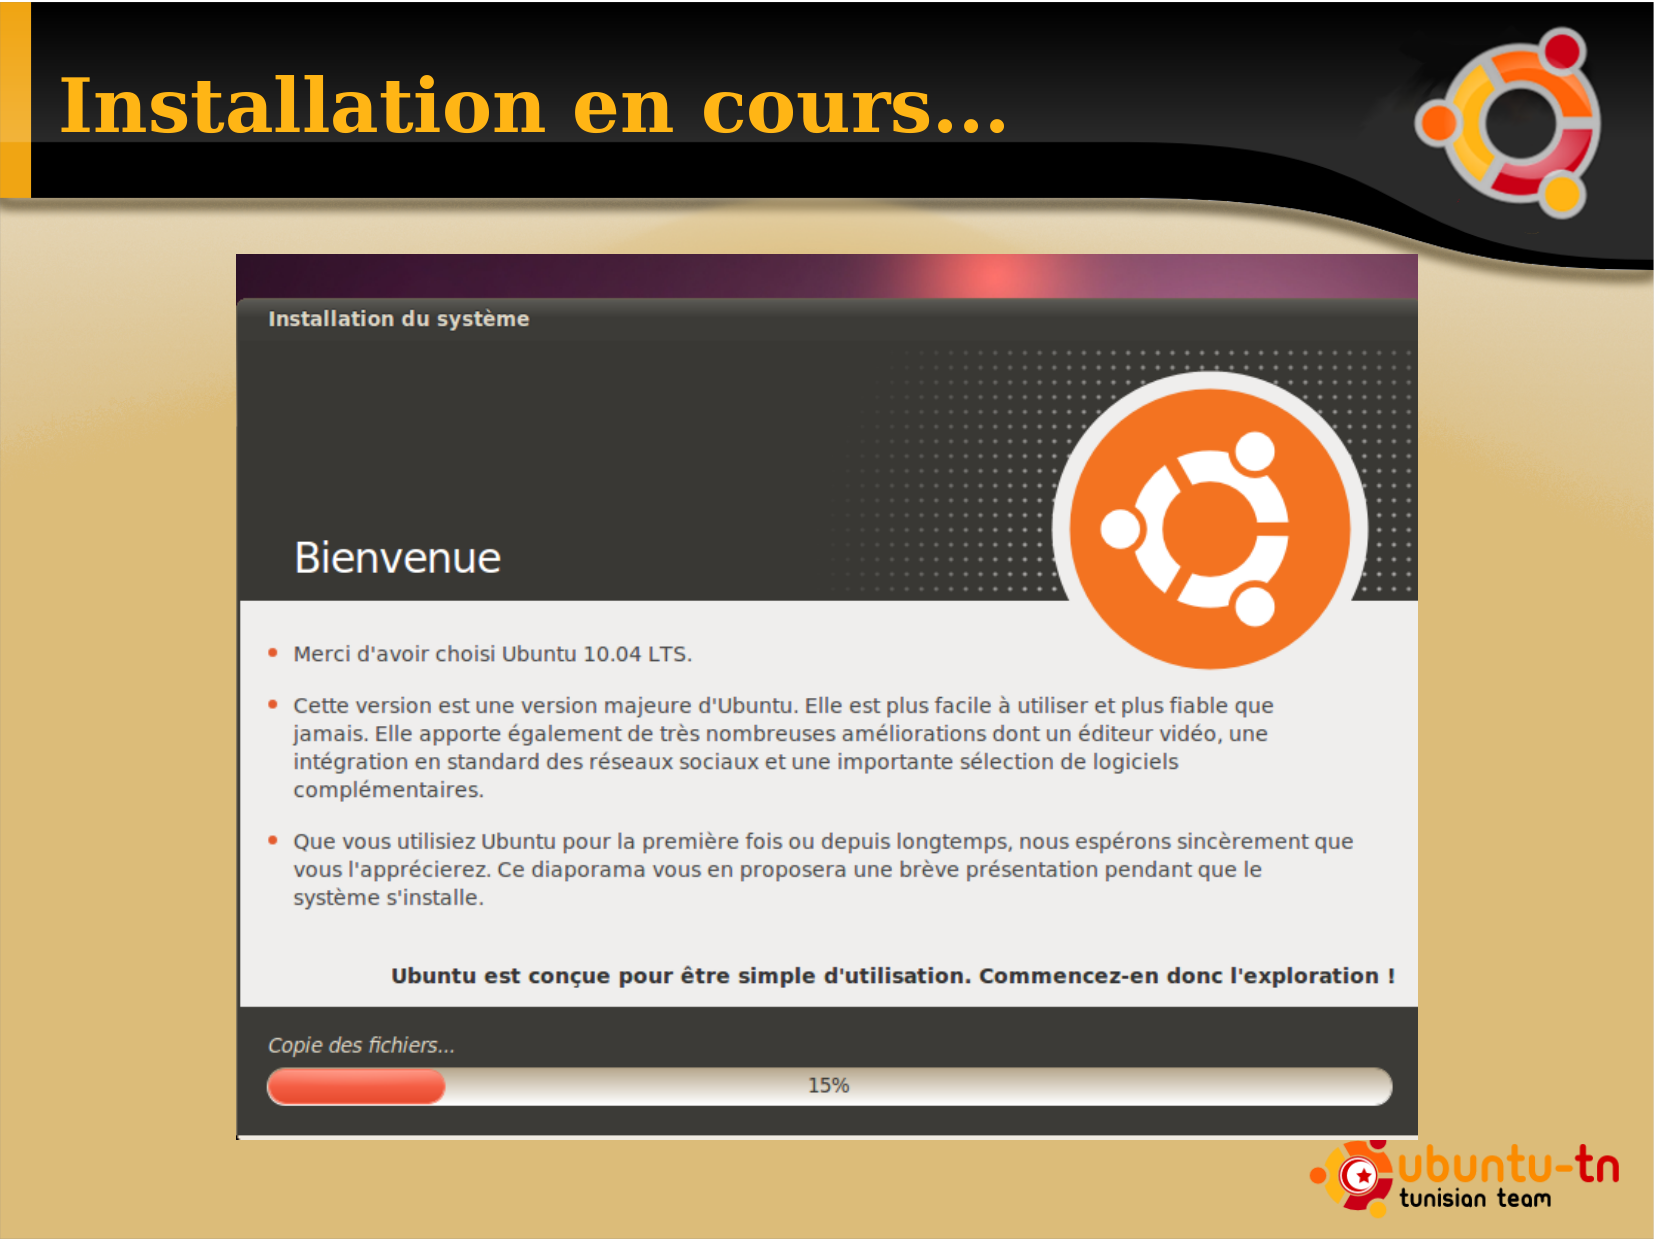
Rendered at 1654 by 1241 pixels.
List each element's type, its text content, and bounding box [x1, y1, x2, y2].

picture [0, 0, 1654, 1241]
title Installation en cours... [59, 9, 1447, 202]
